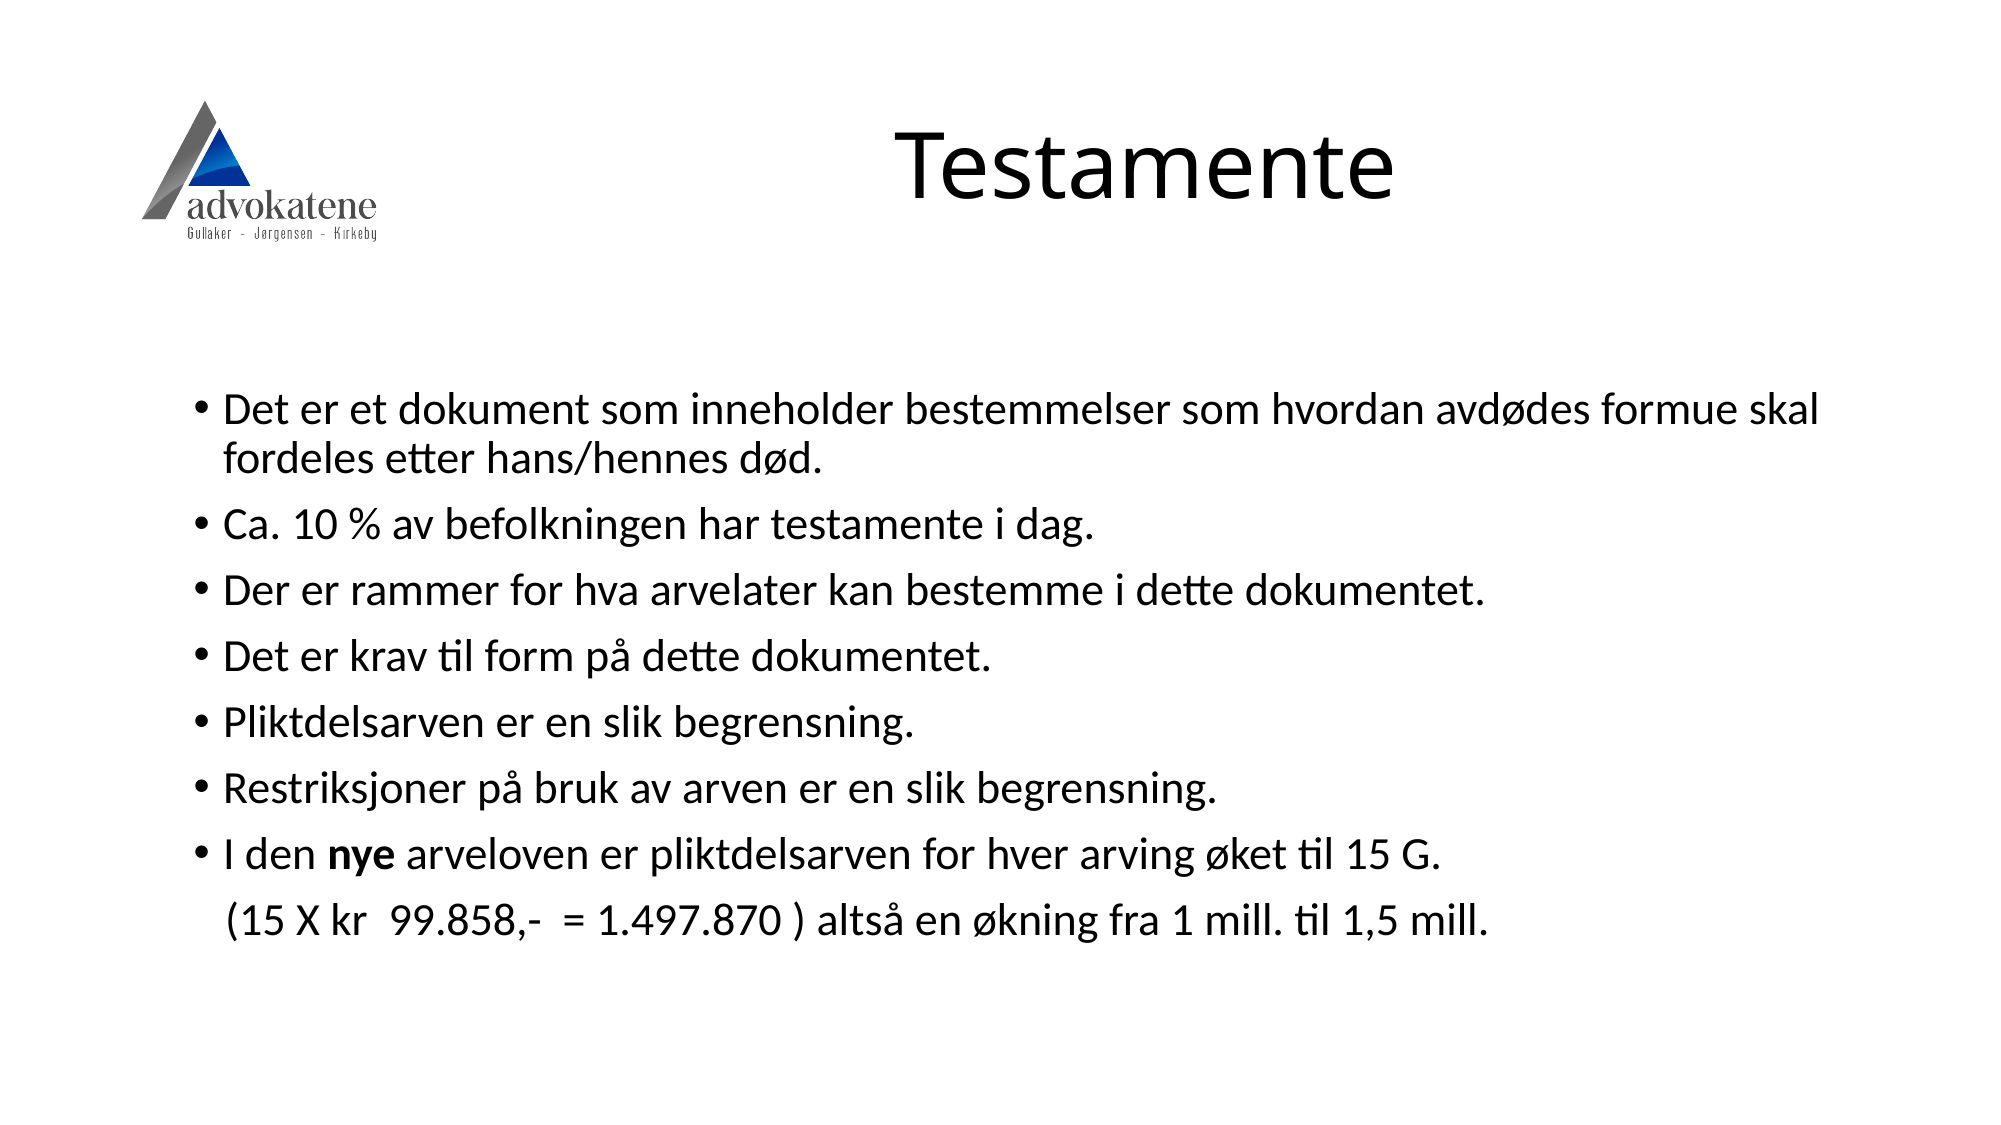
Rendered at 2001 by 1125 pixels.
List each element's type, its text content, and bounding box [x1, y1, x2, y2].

list Det er et dokument som inneholder bestemmelser som hvordan avdødes formue skal fordeles etter hans/hennes død. Ca. 10 % av befolkningen har testamente i dag. Der er rammer for hva arvelater kan bestemme i dette dokumentet. Det er krav til form på dette dokumentet. Pliktdelsarven er en slik begrensning. Restriksjoner på bruk av arven er en slik begrensning. I den nye arveloven er pliktdelsarven for hver arving øket til 15 G. (15 X kr 99.858,- = 1.497.870 ) altså en økning fra 1 mill. til 1,5 mill. [178, 305, 1863, 1020]
picture [137, 88, 380, 249]
title Testamente [380, 59, 1863, 278]
